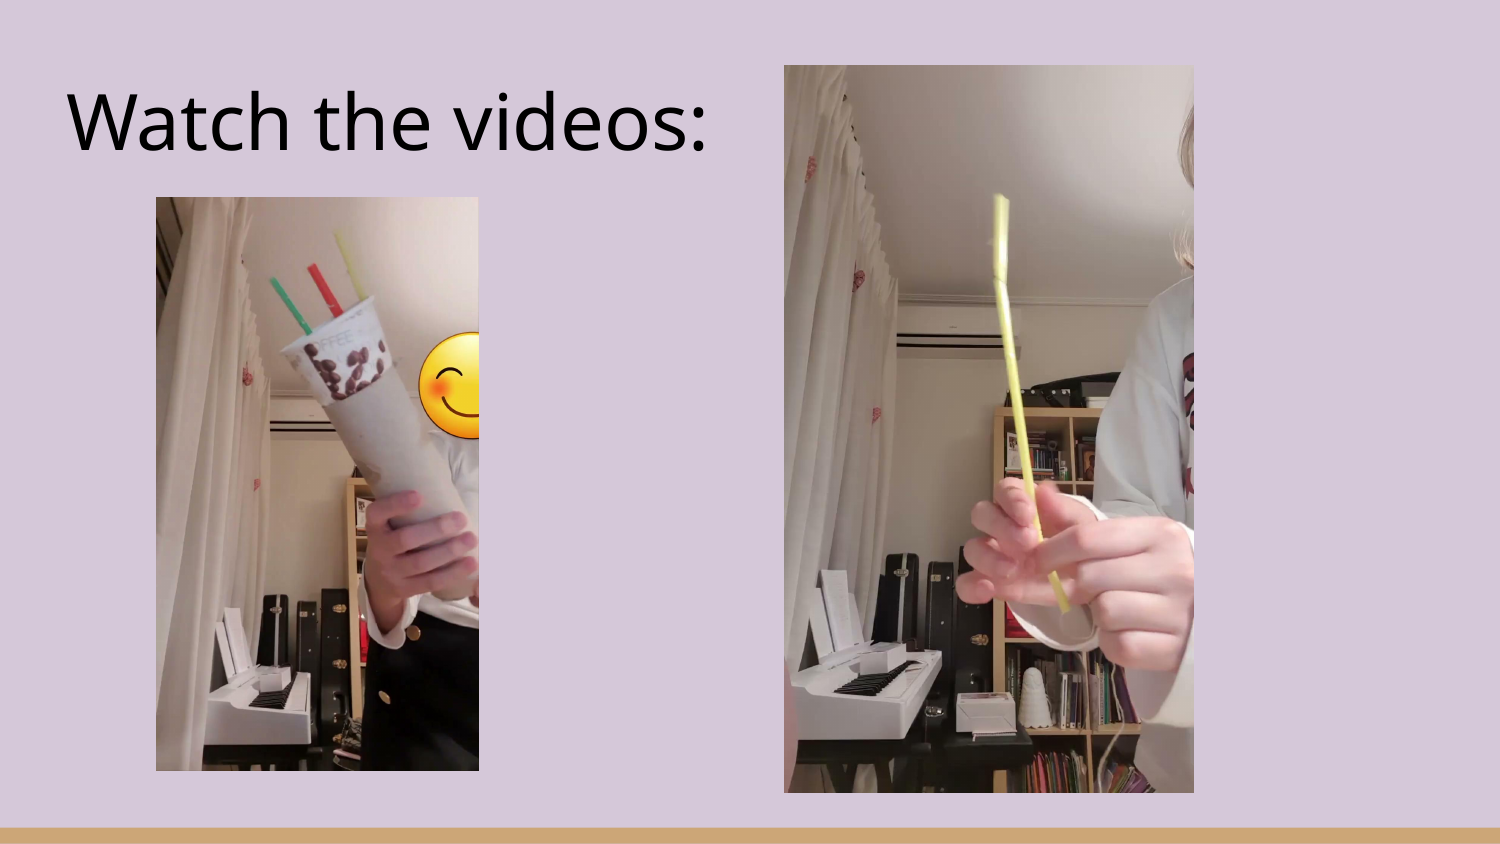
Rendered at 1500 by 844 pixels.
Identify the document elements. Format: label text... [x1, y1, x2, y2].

picture [156, 197, 479, 771]
picture [784, 65, 1194, 793]
title Watch the videos: [51, 51, 1449, 189]
